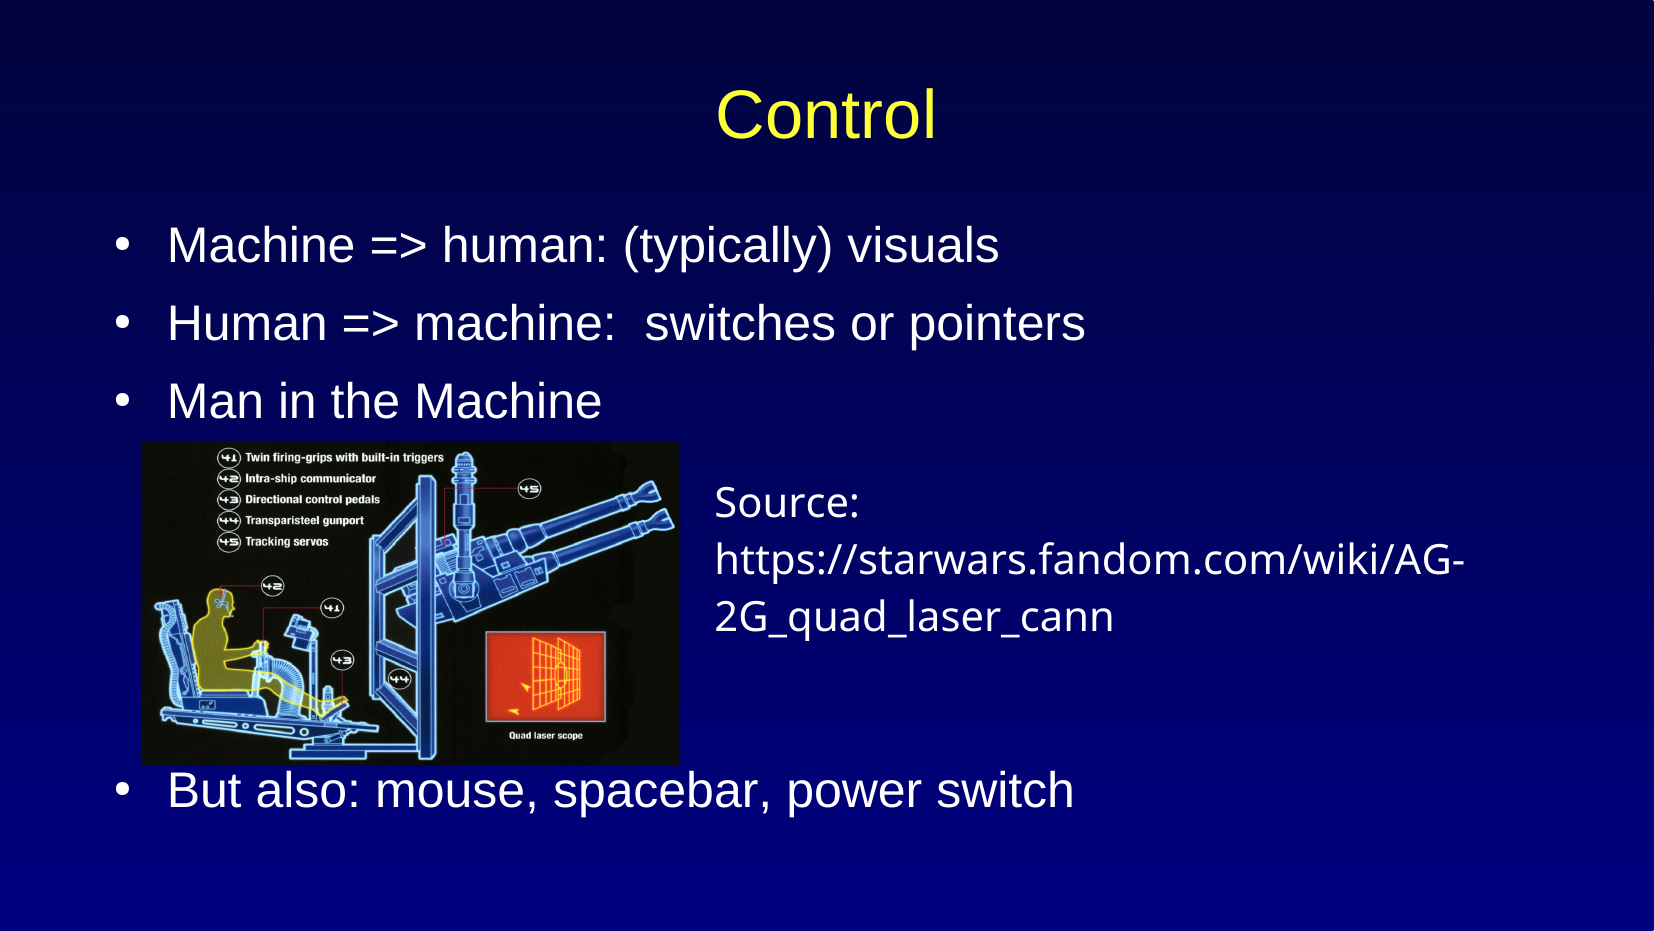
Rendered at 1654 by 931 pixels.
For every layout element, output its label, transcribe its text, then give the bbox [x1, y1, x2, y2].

text_box Source: https://starwars.fandom.com/wiki/AG-2G_quad_laser_cann [714, 472, 1495, 644]
picture [141, 441, 680, 766]
list Machine => human: (typically) visuals Human => machine: switches or pointers Man in the Machine But also: mouse, spacebar, power switch [82, 217, 1571, 819]
title Control [82, 37, 1571, 193]
